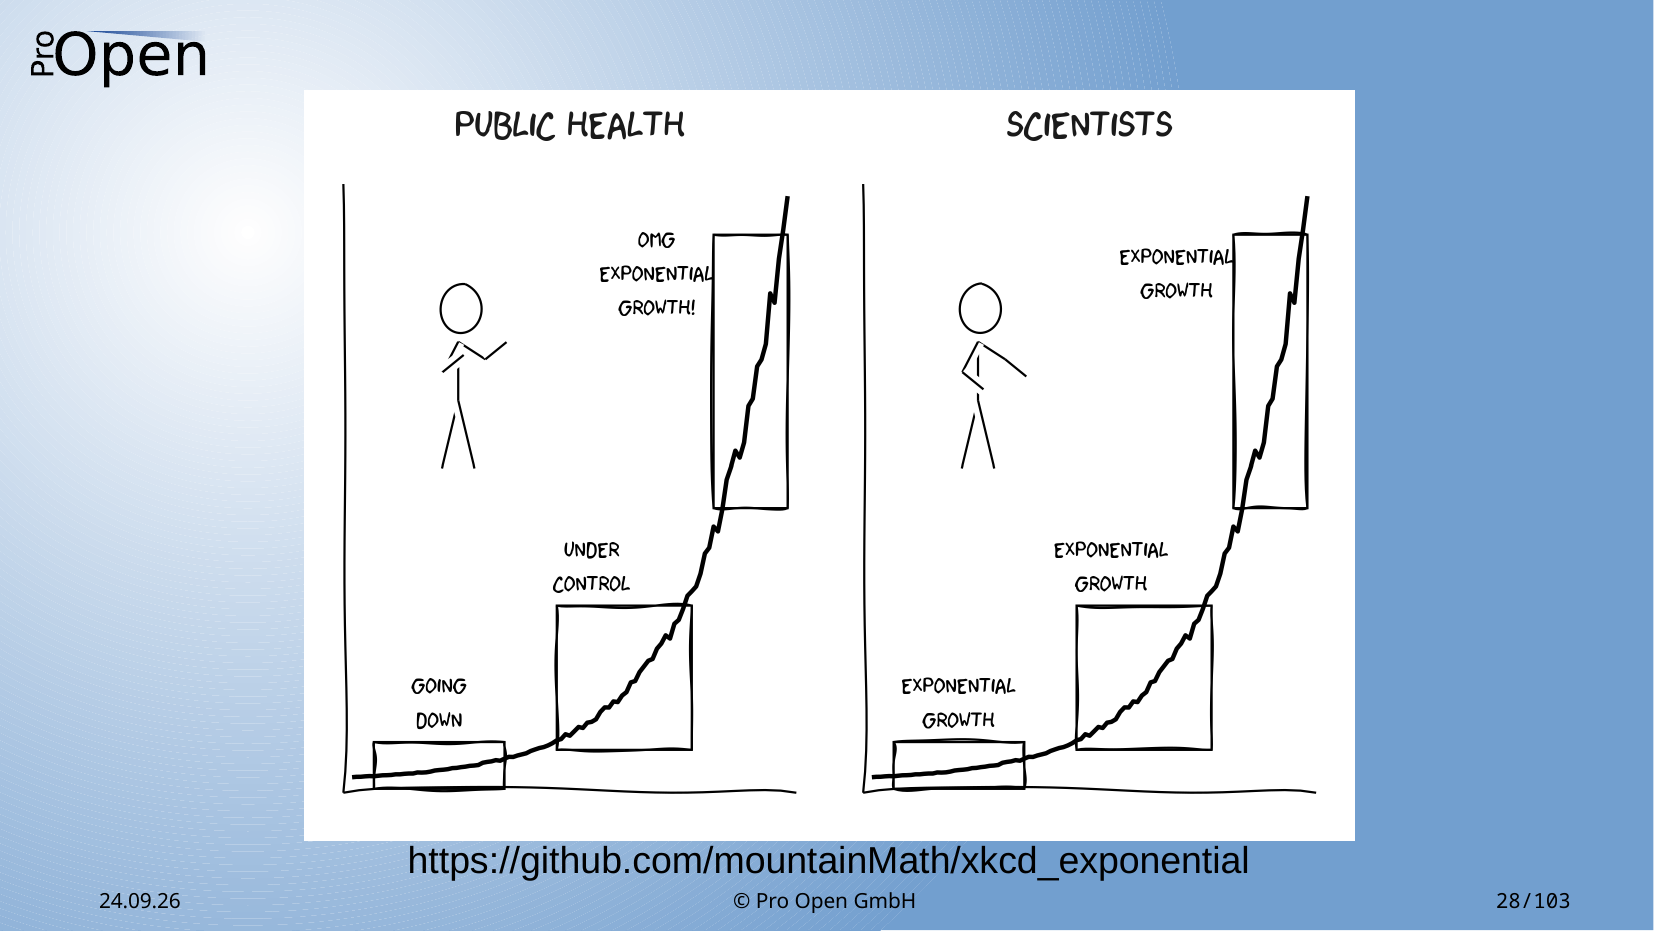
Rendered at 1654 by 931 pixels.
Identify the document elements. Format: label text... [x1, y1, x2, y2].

title The response times [82, 88, 1571, 218]
text_box https://github.com/mountainMath/xkcd_exponential [393, 832, 1266, 890]
picture [304, 90, 1355, 841]
